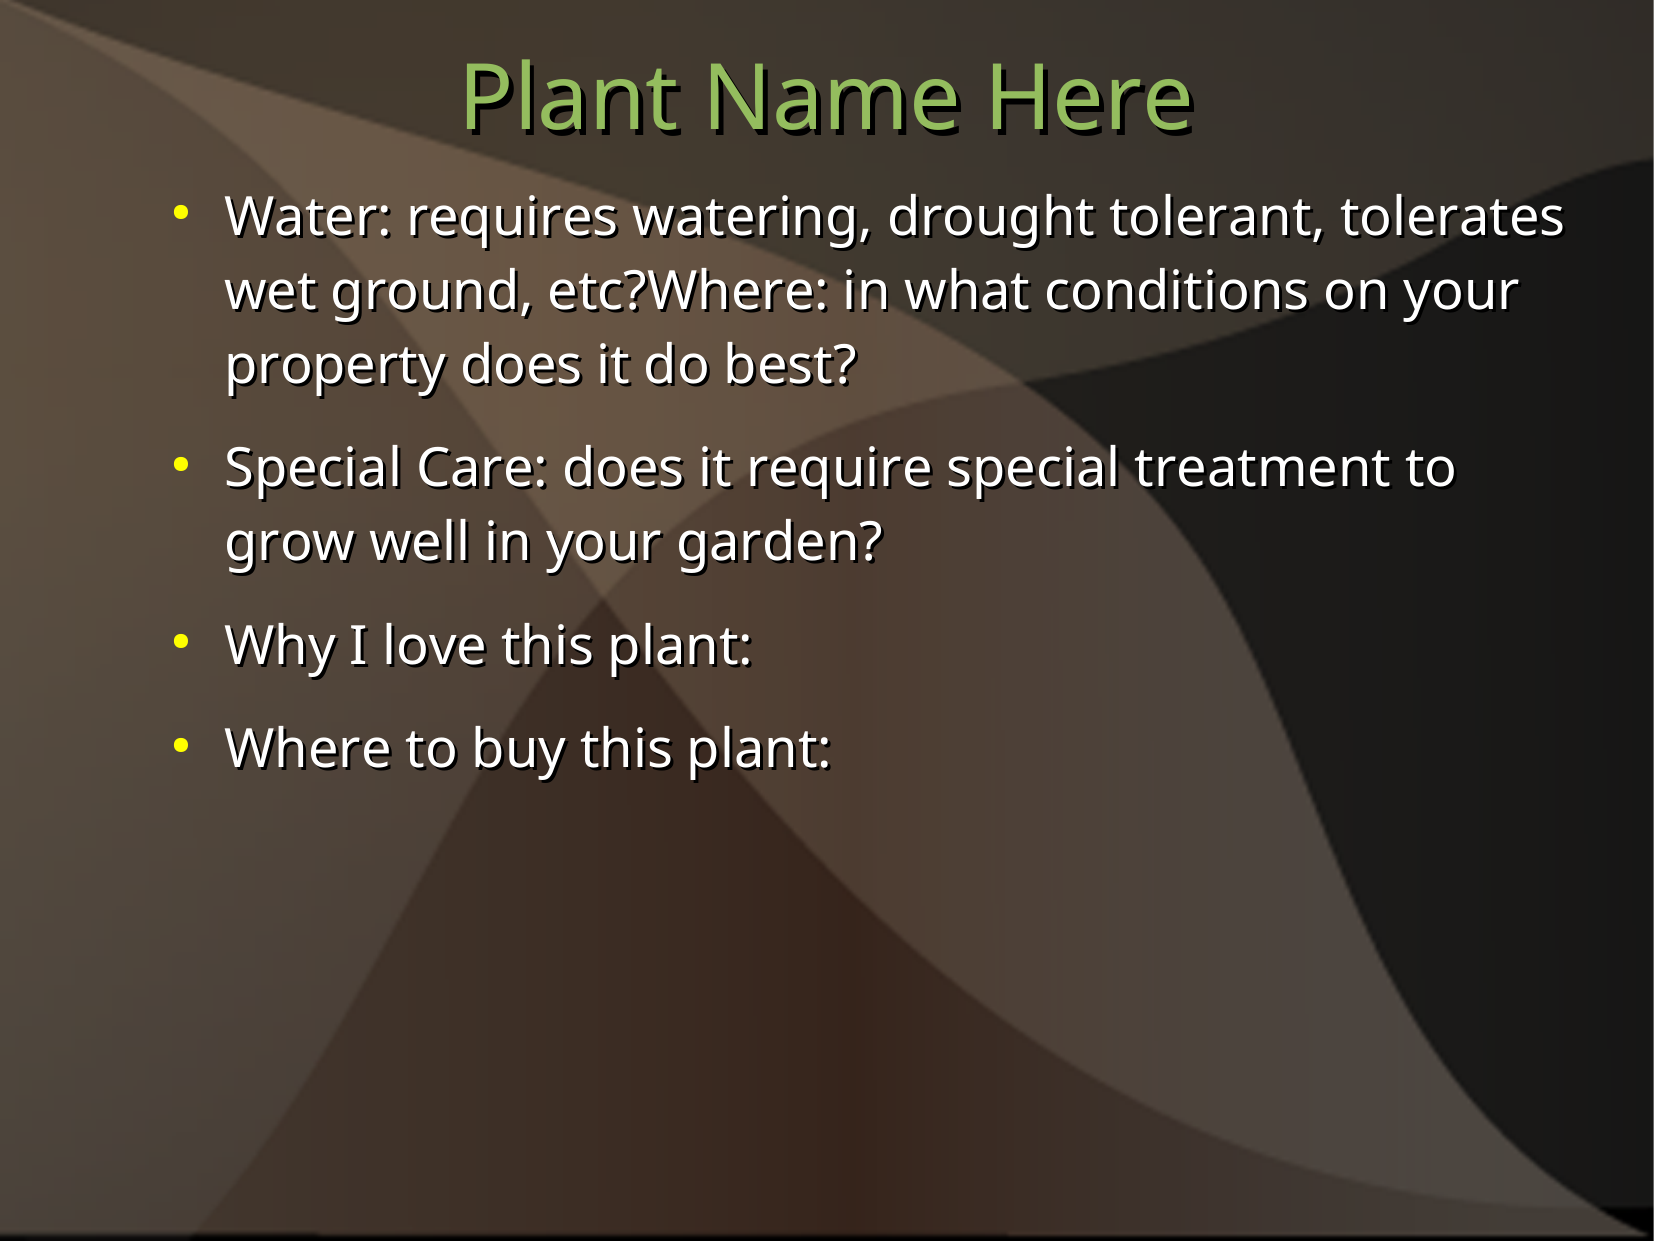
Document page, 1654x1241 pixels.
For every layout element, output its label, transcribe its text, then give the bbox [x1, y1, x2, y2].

list Water: requires watering, drought tolerant, tolerates wet ground, etc?Where: in what conditions on your property does it do best? Special Care: does it require special treatment to grow well in your garden? Why I love this plant: Where to buy this plant: [82, 177, 1571, 1205]
picture [0, 0, 1654, 1241]
title Plant Name Here [82, 34, 1571, 155]
